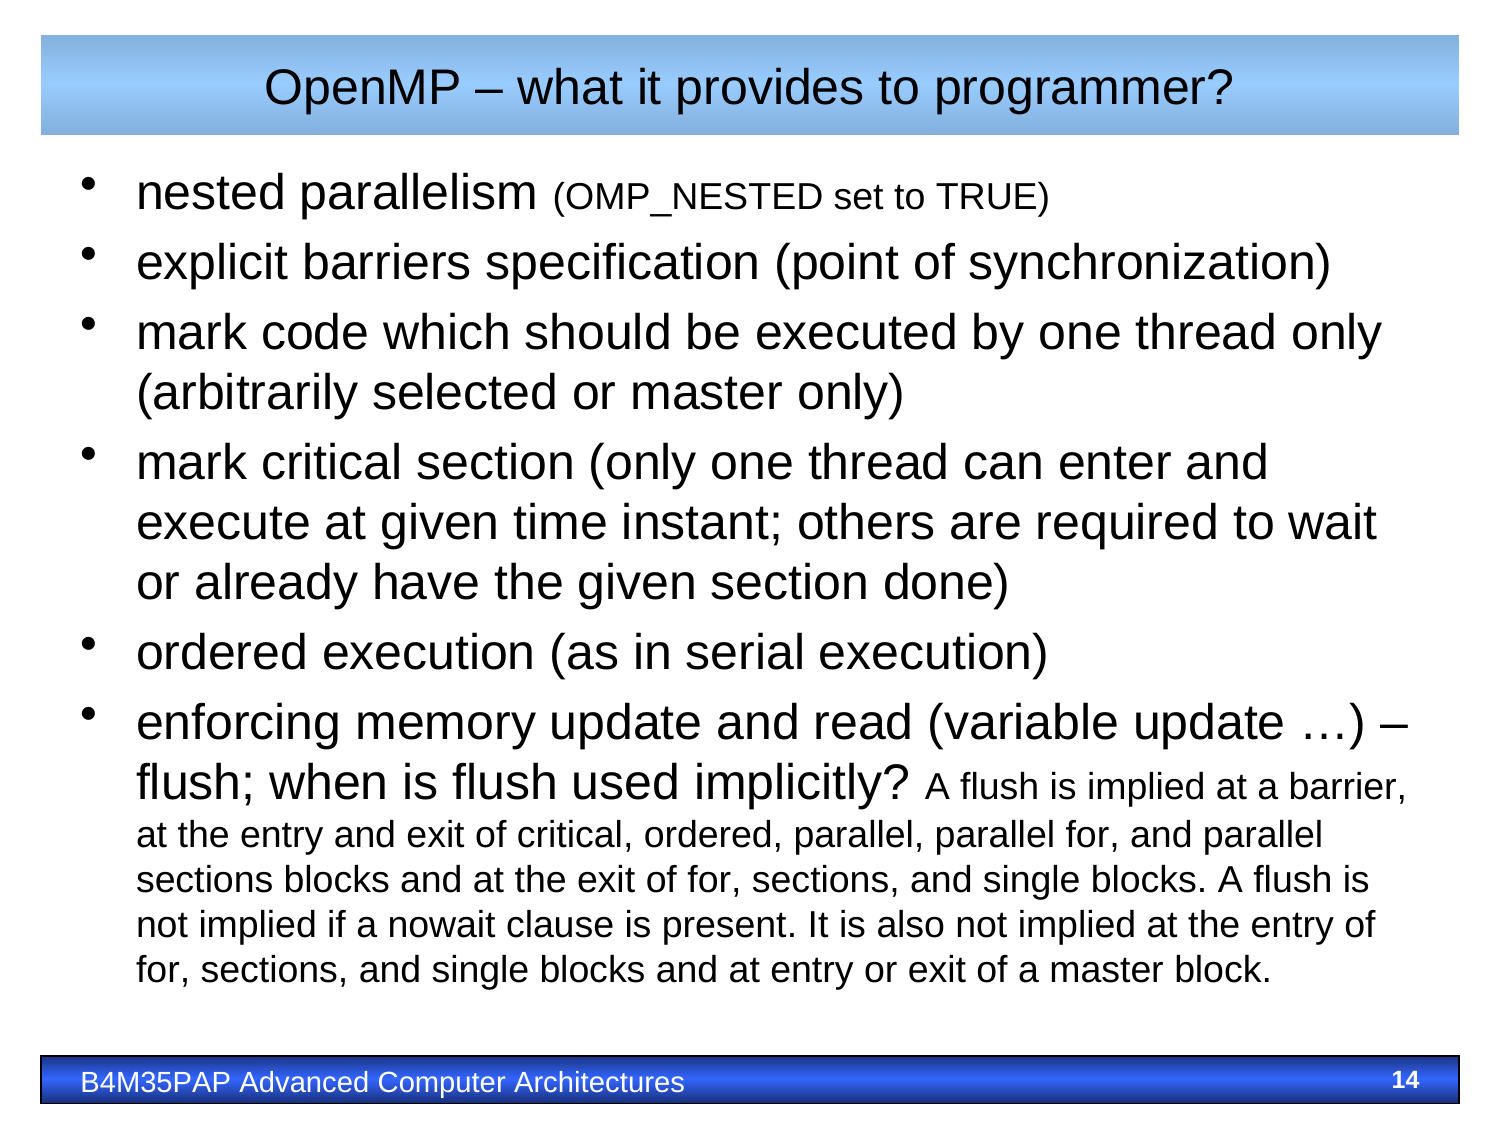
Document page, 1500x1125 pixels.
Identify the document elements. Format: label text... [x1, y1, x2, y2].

title OpenMP – what it provides to programmer? [41, 35, 1459, 135]
list nested parallelism (OMP_NESTED set to TRUE) explicit barriers specification (point of synchronization) mark code which should be executed by one thread only (arbitrarily selected or master only) mark critical section (only one thread can enter and execute at given time instant; others are required to wait or already have the given section done) ordered execution (as in serial execution) enforcing memory update and read (variable update …) – flush; when is flush used implicitly? A flush is implied at a barrier, at the entry and exit of critical, ordered, parallel, parallel for, and parallel sections blocks and at the exit of for, sections, and single blocks. A flush is not implied if a nowait clause is present. It is also not implied at the entry of for, sections, and single blocks and at entry or exit of a master block. [64, 152, 1436, 980]
